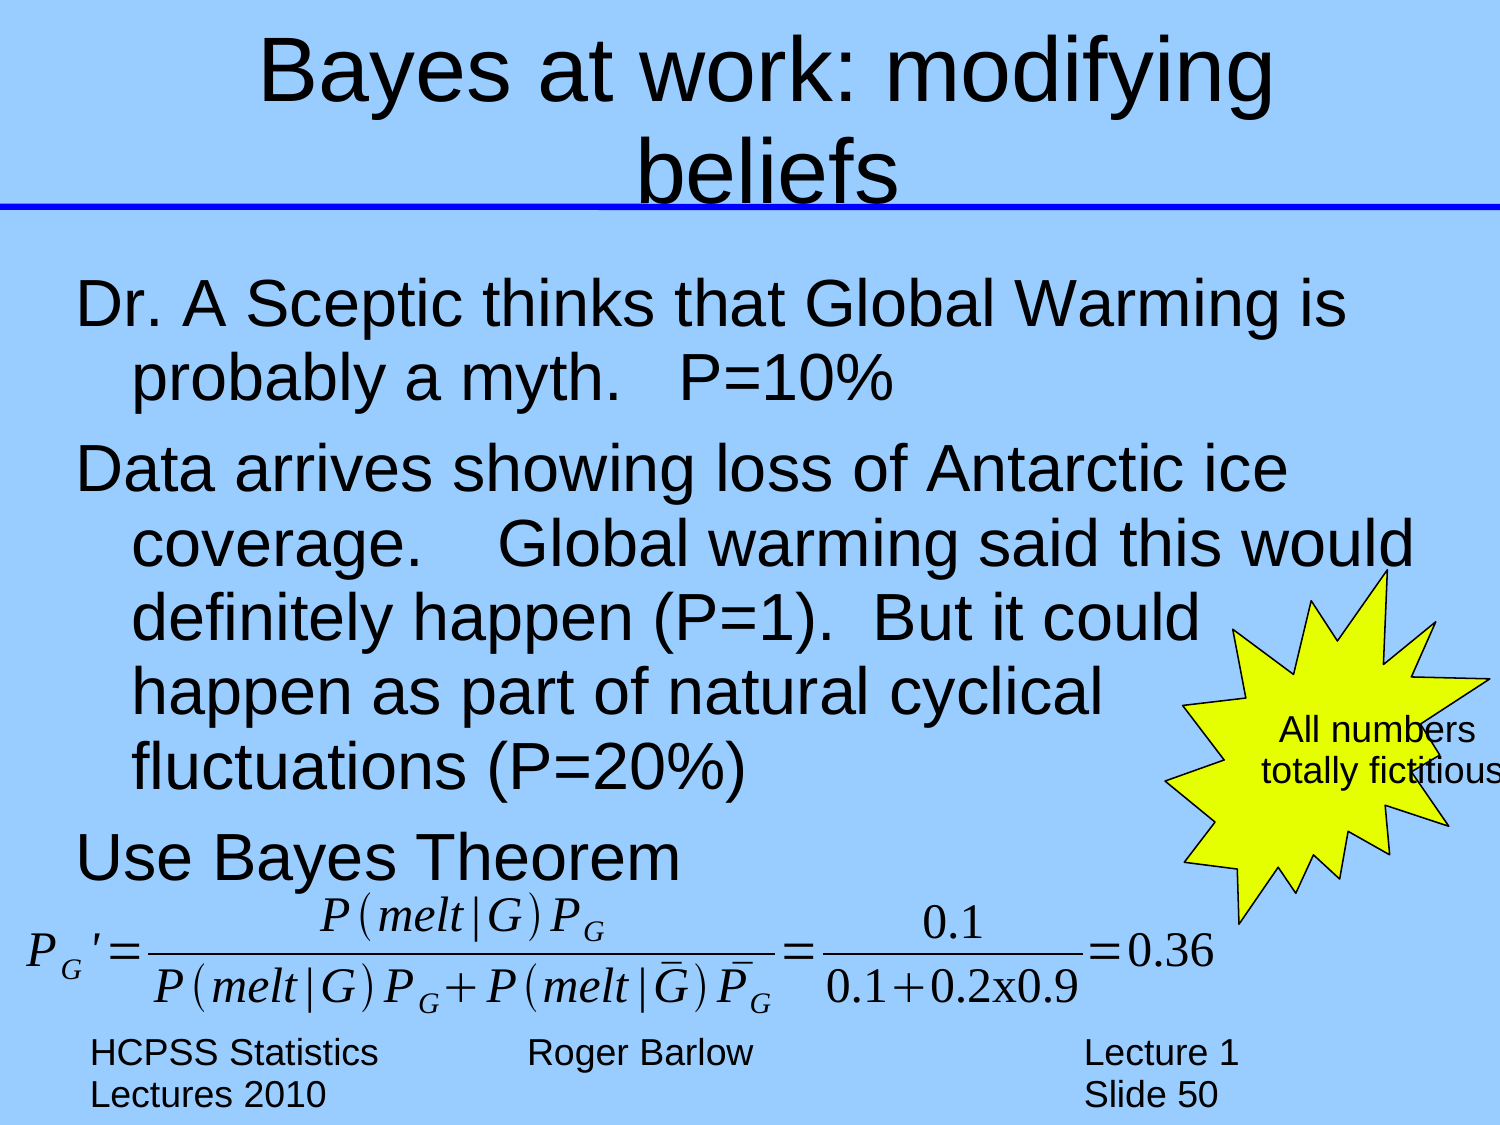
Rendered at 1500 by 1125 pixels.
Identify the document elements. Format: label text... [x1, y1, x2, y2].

chart [16, 885, 1221, 1021]
text_box All numbers totally fictitious [1165, 569, 1490, 925]
list Dr. A Sceptic thinks that Global Warming is probably a myth. P=10% Data arrives showing loss of Antarctic ice coverage. Global warming said this would definitely happen (P=1). But it could happen as part of natural cyclical fluctuations (P=20%) Use Bayes Theorem [75, 262, 1426, 1006]
title Bayes at work: modifying beliefs [118, 12, 1418, 224]
